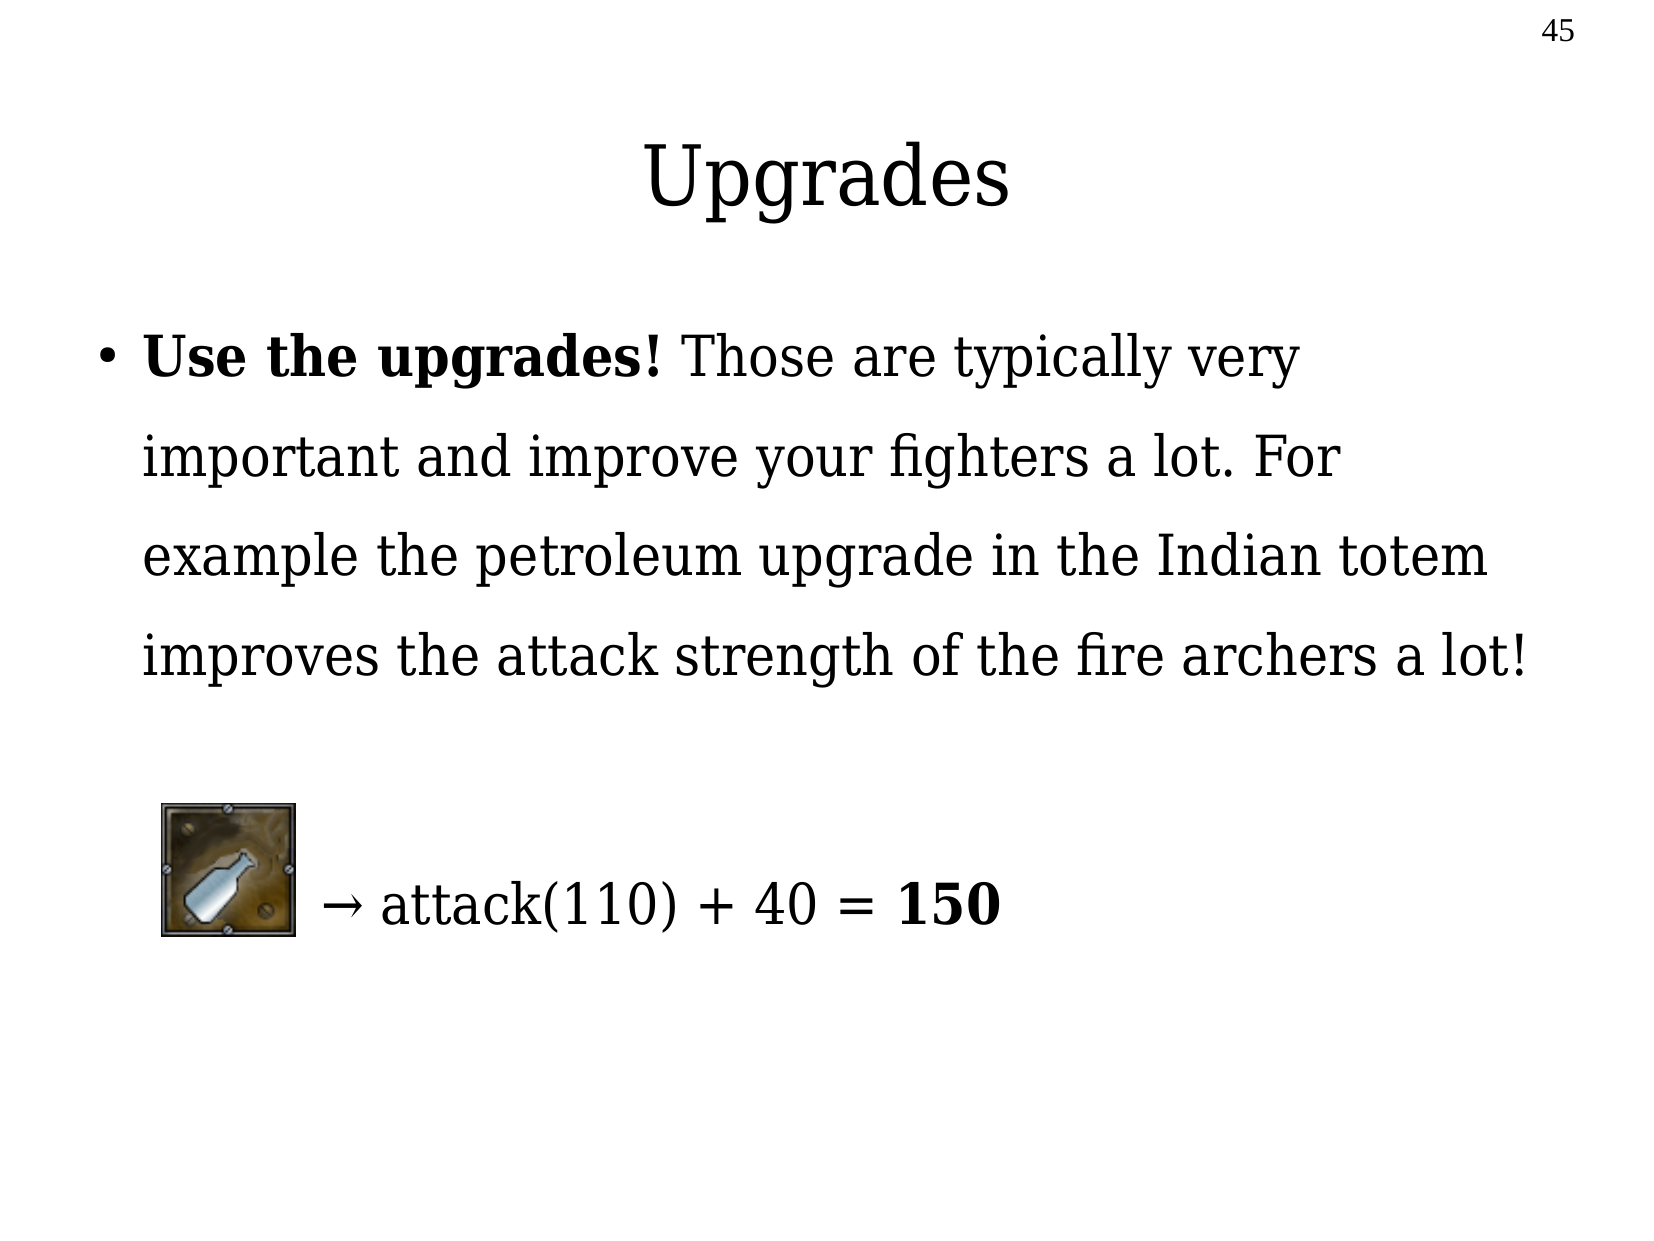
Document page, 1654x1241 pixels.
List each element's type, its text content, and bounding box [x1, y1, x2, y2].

list Use the upgrades! Those are typically very important and improve your fighters a lot. For example the petroleum upgrade in the Indian totem improves the attack strength of the fire archers a lot! → attack(110) + 40 = 150 [82, 290, 1538, 1010]
title Upgrades [82, 49, 1571, 257]
picture [161, 803, 296, 937]
